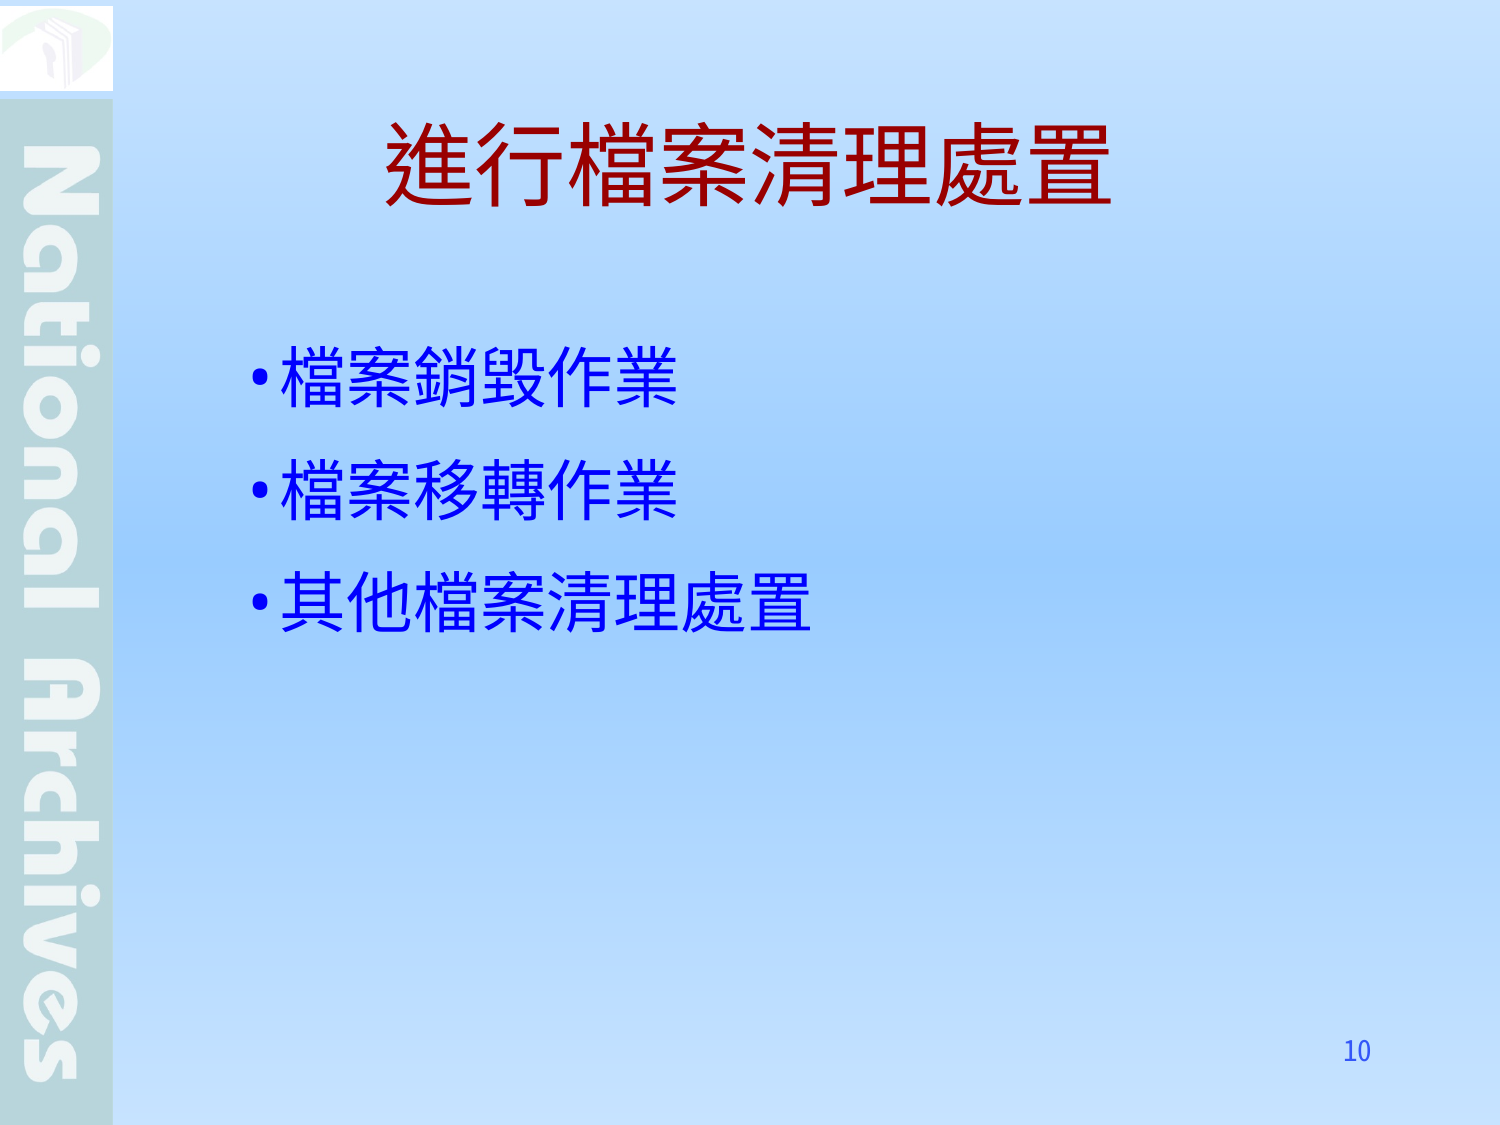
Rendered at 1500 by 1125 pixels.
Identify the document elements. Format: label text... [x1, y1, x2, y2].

subtitle 檔案銷毀作業 檔案移轉作業 其他檔案清理處置 [225, 312, 1438, 925]
text_box <編號> [1074, 1025, 1388, 1101]
picture [0, 6, 113, 91]
picture [0, 99, 113, 1125]
title 進行檔案清理處置 [112, 62, 1388, 263]
